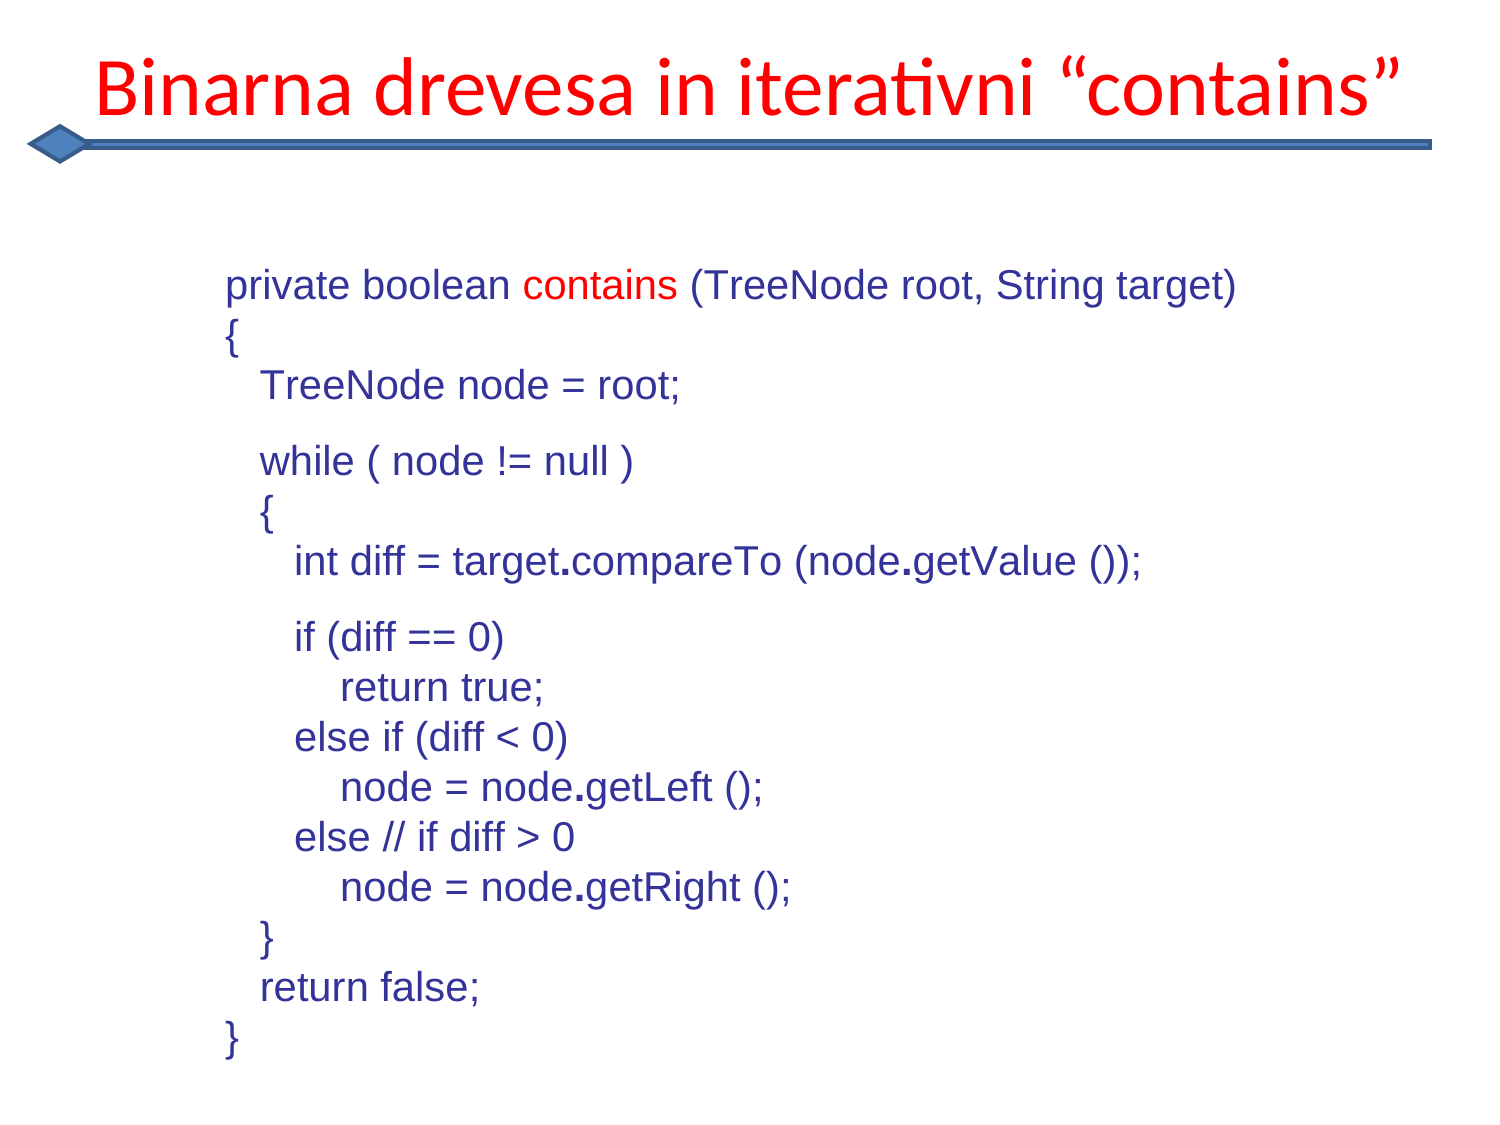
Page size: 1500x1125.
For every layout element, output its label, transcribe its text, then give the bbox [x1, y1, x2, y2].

title Binarna drevesa in iterativni “contains” [75, 0, 1426, 190]
text_box private boolean contains (TreeNode root, String target) { TreeNode node = root; while ( node != null ) { int diff = target.compareTo (node.getValue ()); if (diff == 0) return true; else if (diff < 0) node = node.getLeft (); else // if diff > 0 node = node.getRight (); } return false; } [187, 249, 1276, 1068]
